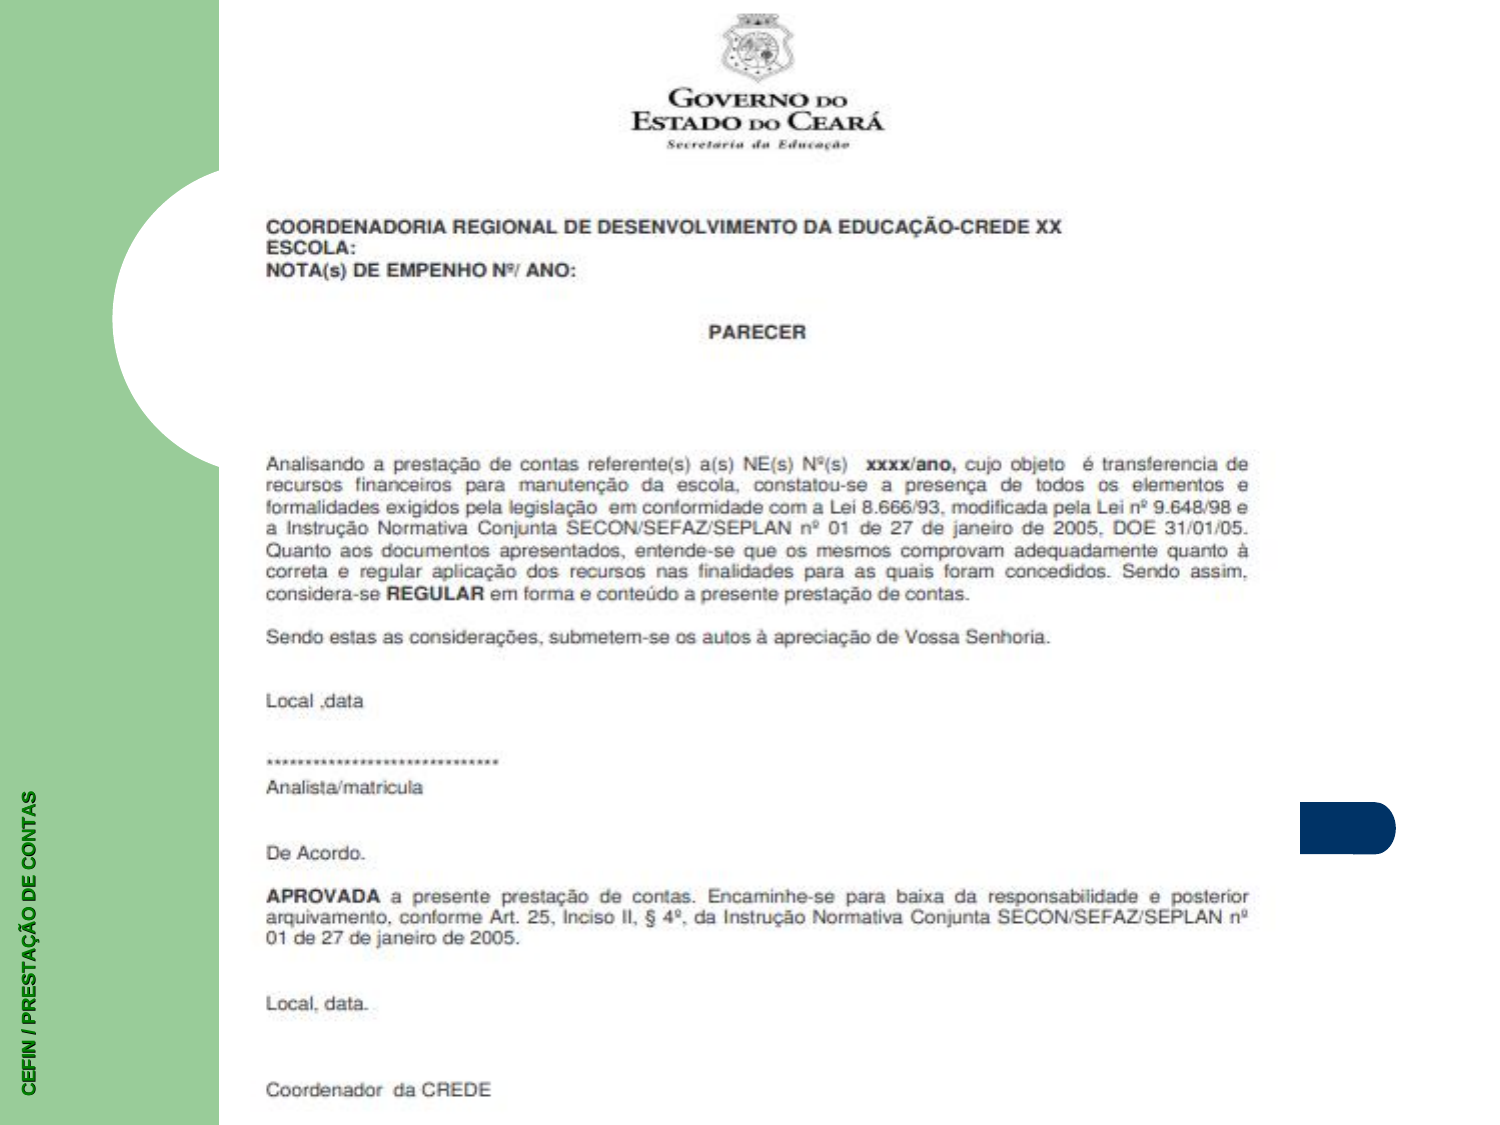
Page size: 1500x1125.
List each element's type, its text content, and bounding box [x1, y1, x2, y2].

picture [219, 0, 1300, 1125]
text_box CEFIN / PRESTAÇÃO DE CONTAS [6, 767, 60, 1125]
